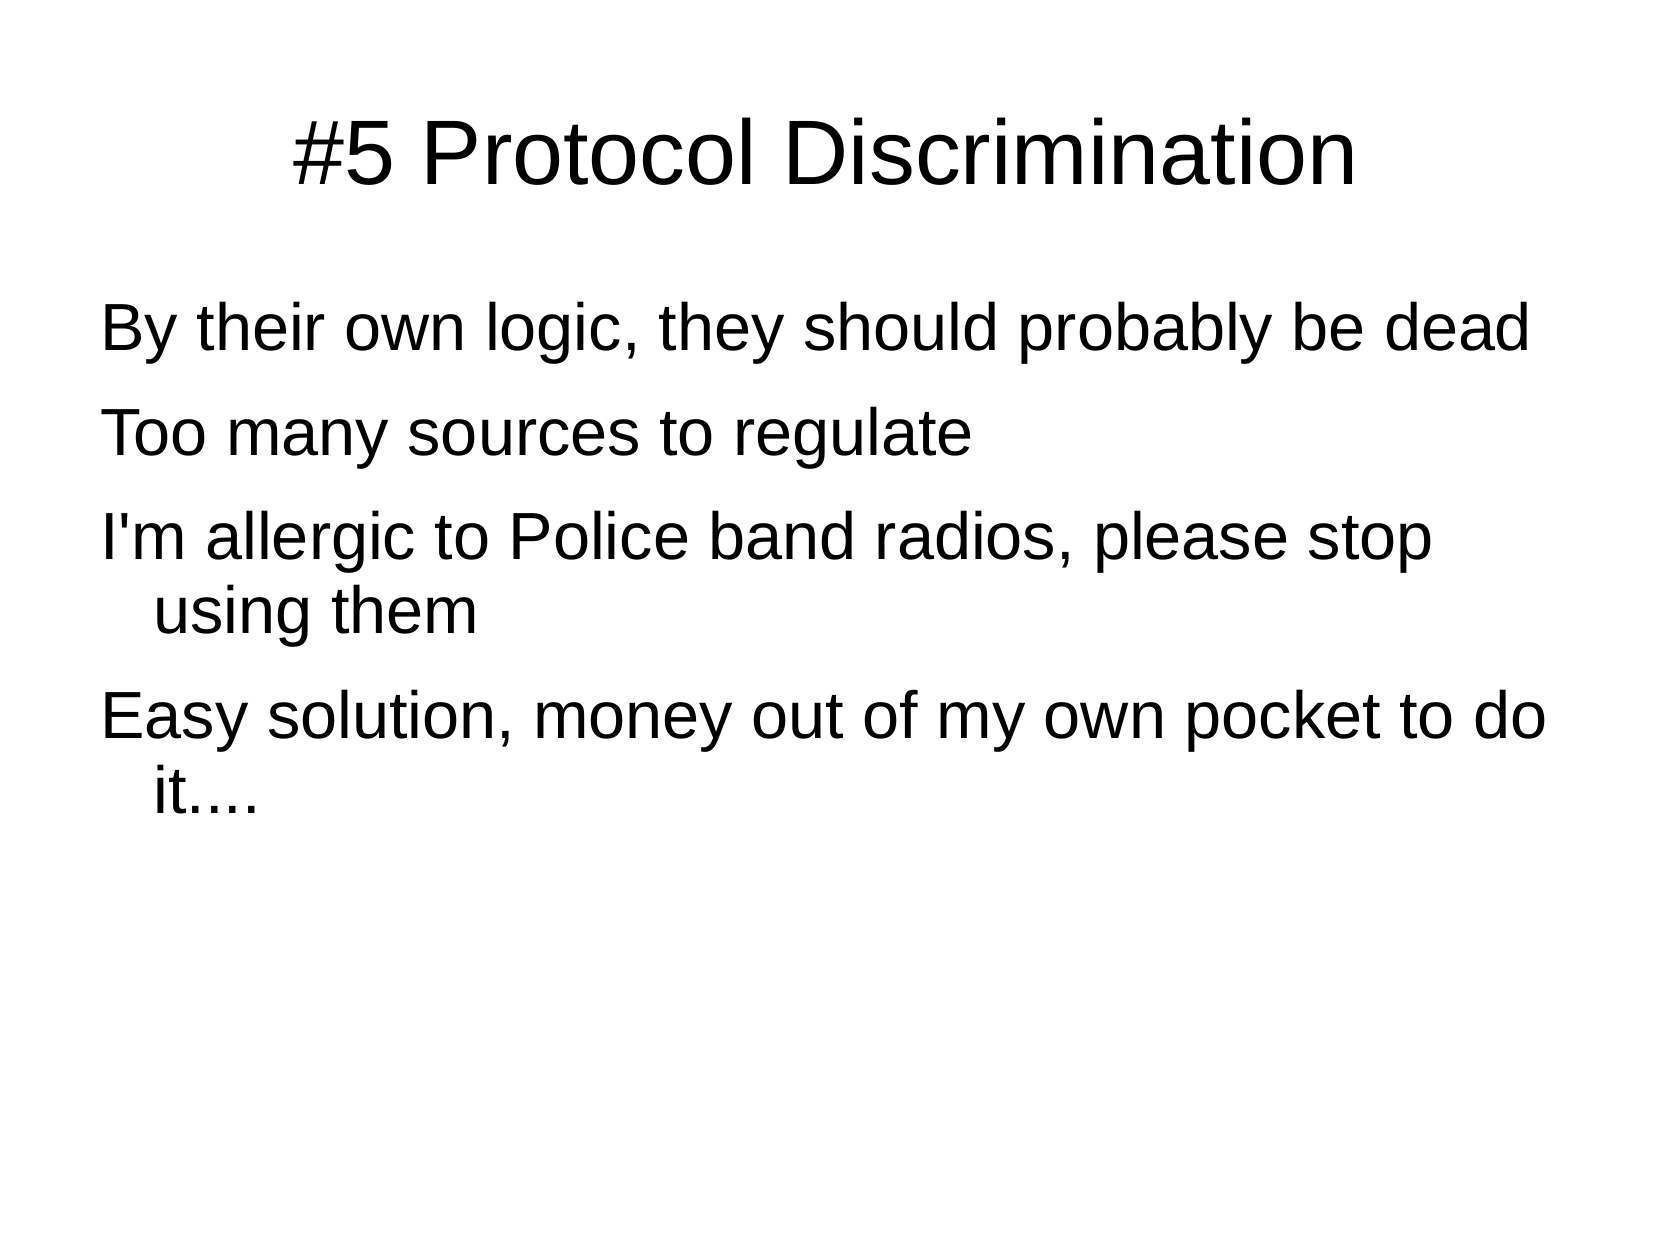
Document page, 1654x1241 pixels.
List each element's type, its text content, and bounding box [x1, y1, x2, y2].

list By their own logic, they should probably be dead Too many sources to regulate I'm allergic to Police band radios, please stop using them Easy solution, money out of my own pocket to do it.... [82, 290, 1571, 1094]
title #5 Protocol Discrimination [82, 56, 1571, 250]
